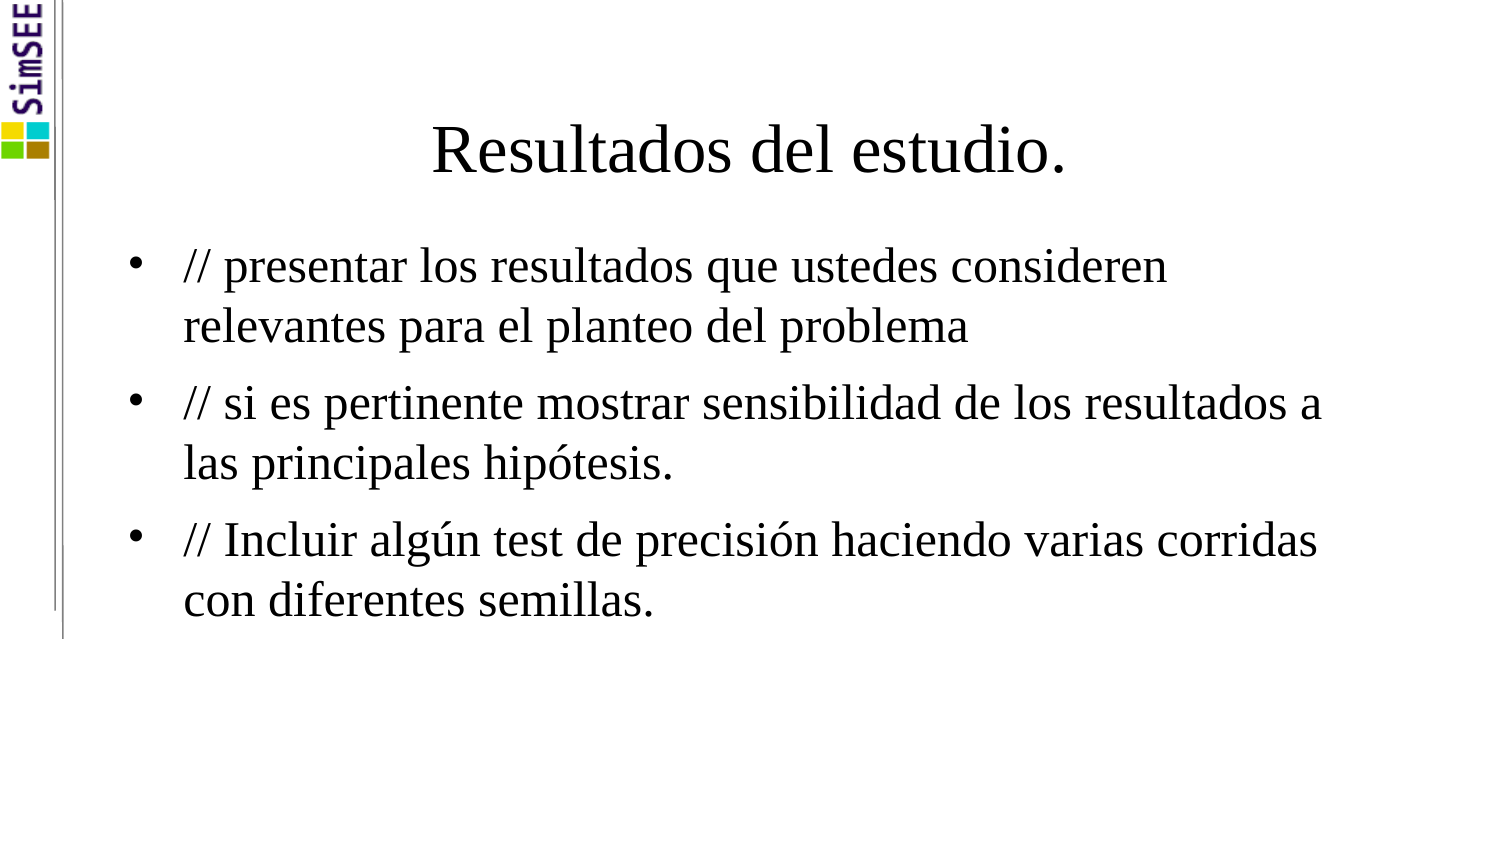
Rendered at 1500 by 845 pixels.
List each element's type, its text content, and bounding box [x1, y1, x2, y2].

picture [0, 121, 51, 160]
list // presentar los resultados que ustedes consideren relevantes para el planteo del problema // si es pertinente mostrar sensibilidad de los resultados a las principales hipótesis. // Incluir algún test de precisión haciendo varias corridas con diferentes semillas. [112, 225, 1388, 732]
picture [0, 3, 52, 116]
title Resultados del estudio. [112, 75, 1388, 216]
